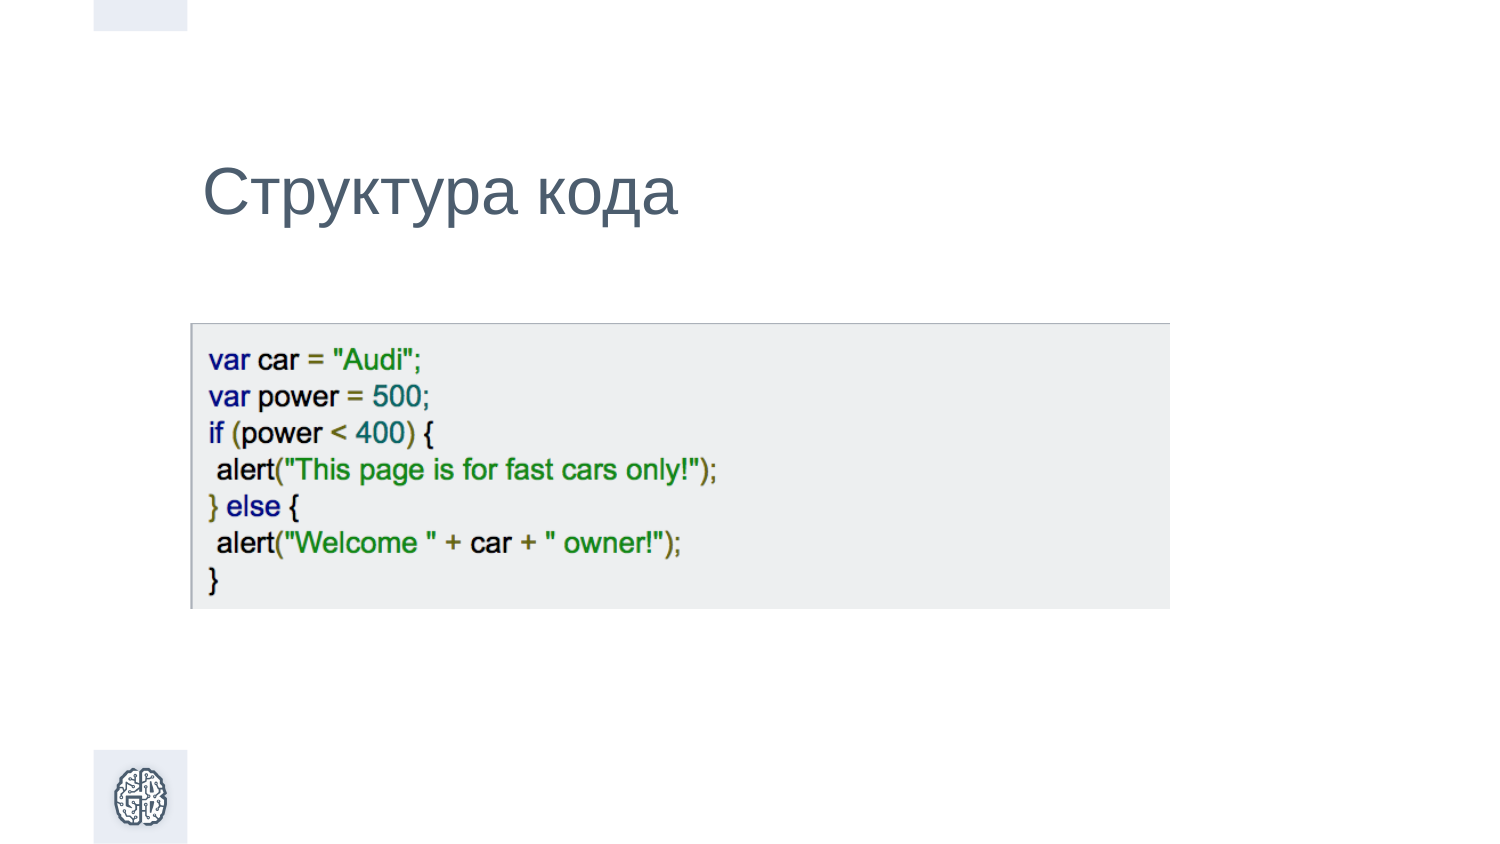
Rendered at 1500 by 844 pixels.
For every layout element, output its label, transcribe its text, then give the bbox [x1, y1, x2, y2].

picture [187, 323, 1170, 609]
picture [106, 760, 175, 834]
text_box Структура кода [187, 93, 1312, 282]
